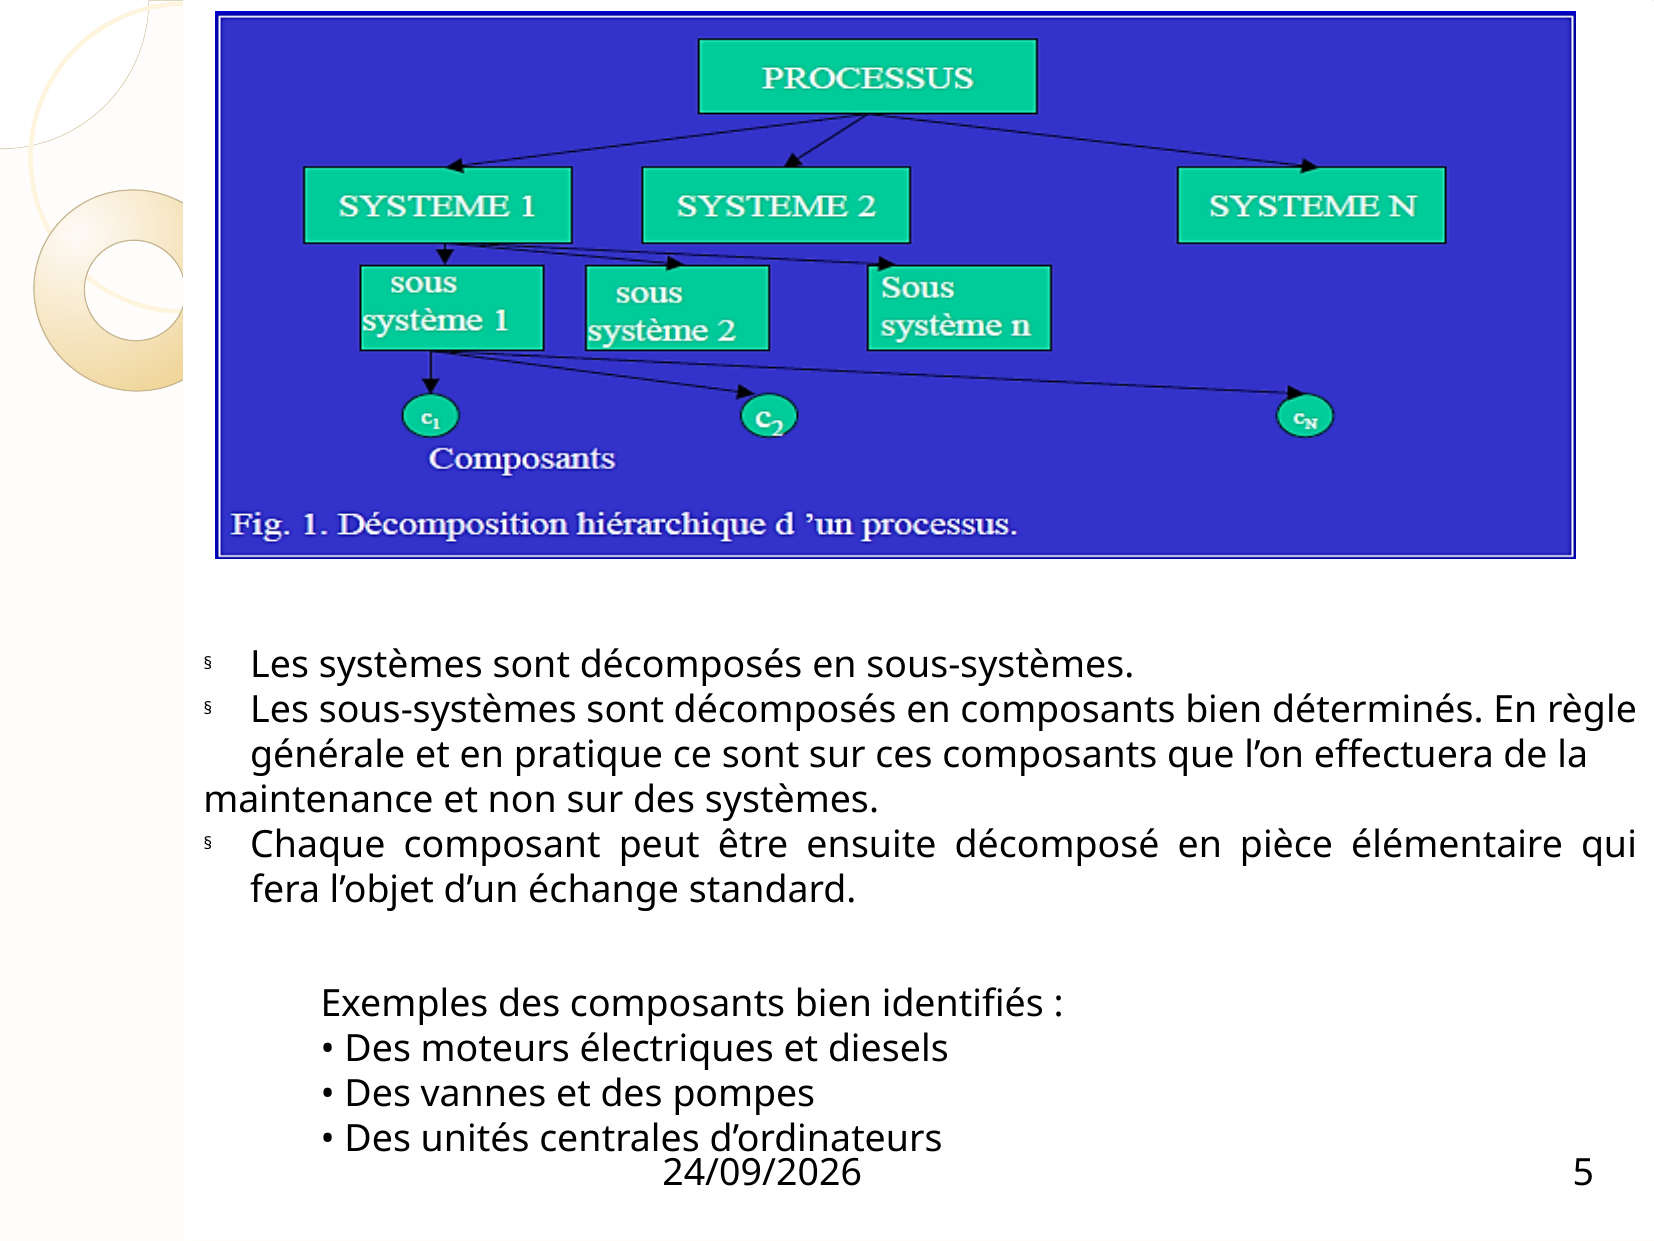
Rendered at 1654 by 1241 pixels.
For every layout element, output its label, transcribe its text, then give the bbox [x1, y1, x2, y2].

text_box Les systèmes sont décomposés en sous-systèmes. Les sous-systèmes sont décomposés en composants bien déterminés. En règle générale et en pratique ce sont sur ces composants que l’on effectuera de la maintenance et non sur des systèmes. Chaque composant peut être ensuite décomposé en pièce élémentaire qui fera l’objet d’un échange standard. [188, 633, 1654, 918]
text_box Exemples des composants bien identifiés : • Des moteurs électriques et diesels • Des vannes et des pompes • Des unités centrales d’ordinateurs [305, 971, 1439, 1167]
slide_number 02/07/2018 [647, 1140, 1034, 1227]
slide_number <numéro> [1557, 1140, 1641, 1227]
picture [215, 11, 1576, 559]
